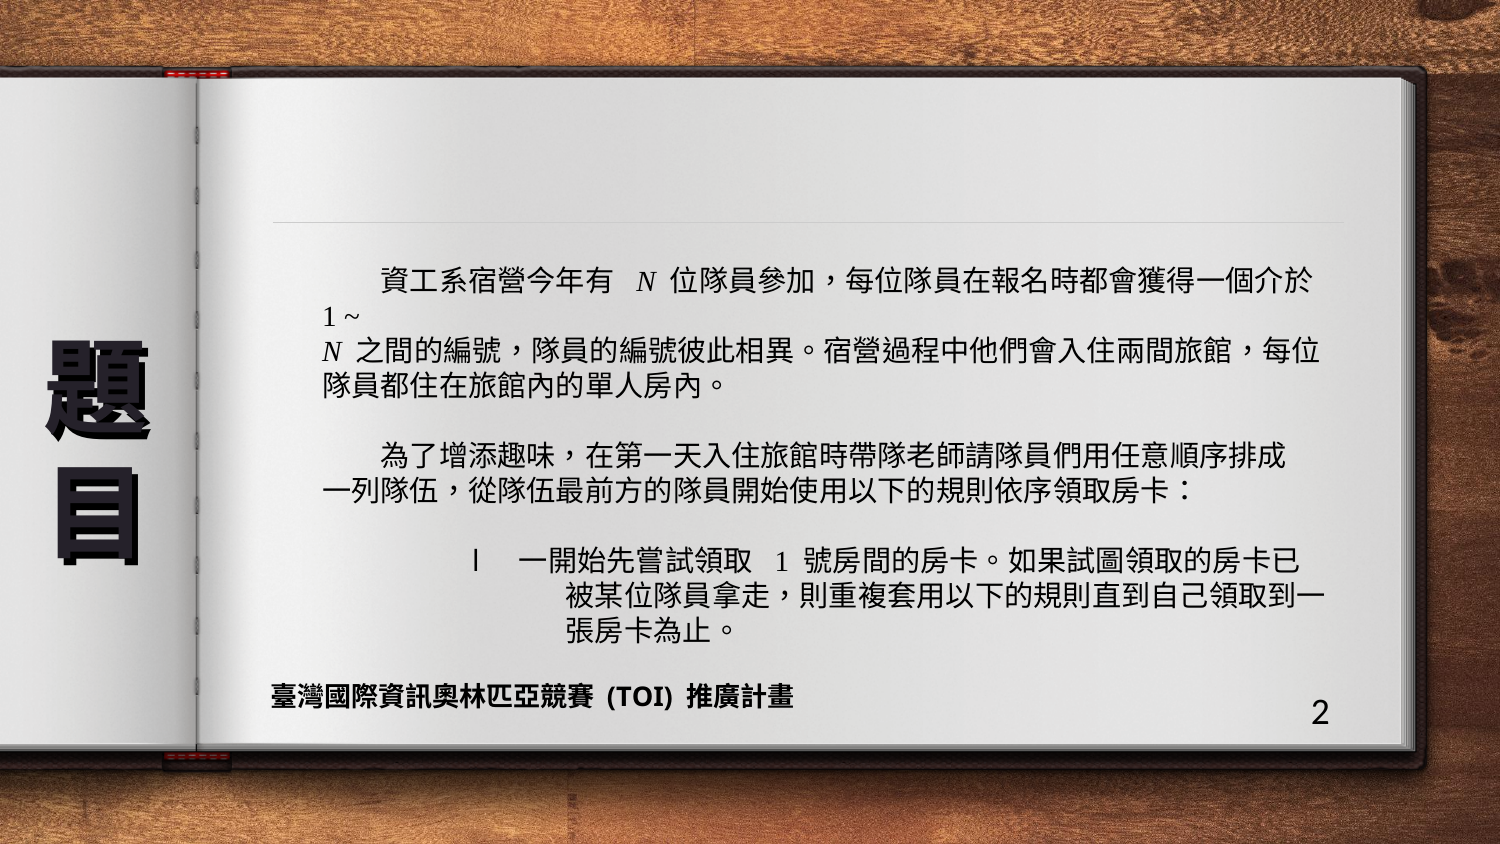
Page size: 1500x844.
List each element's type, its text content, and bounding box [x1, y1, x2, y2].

text_box 資工系宿營今年有 N 位隊員參加，每位隊員在報名時都會獲得一個介於1 ~ N 之間的編號，隊員的編號彼此相異。宿營過程中他們會入住兩間旅館，每位 隊員都住在旅館內的單人房內。 為了增添趣味，在第一天入住旅館時帶隊老師請隊員們用任意順序排成 一列隊伍，從隊伍最前方的隊員開始使用以下的規則依序領取房卡： 一開始先嘗試領取 1 號房間的房卡。如果試圖領取的房卡已被某位隊員拿走，則重複套用以下的規則直到自己領取到一張房卡為止。 [307, 255, 1345, 655]
title 題 目 [28, 306, 210, 552]
text_box [1295, 672, 1386, 737]
